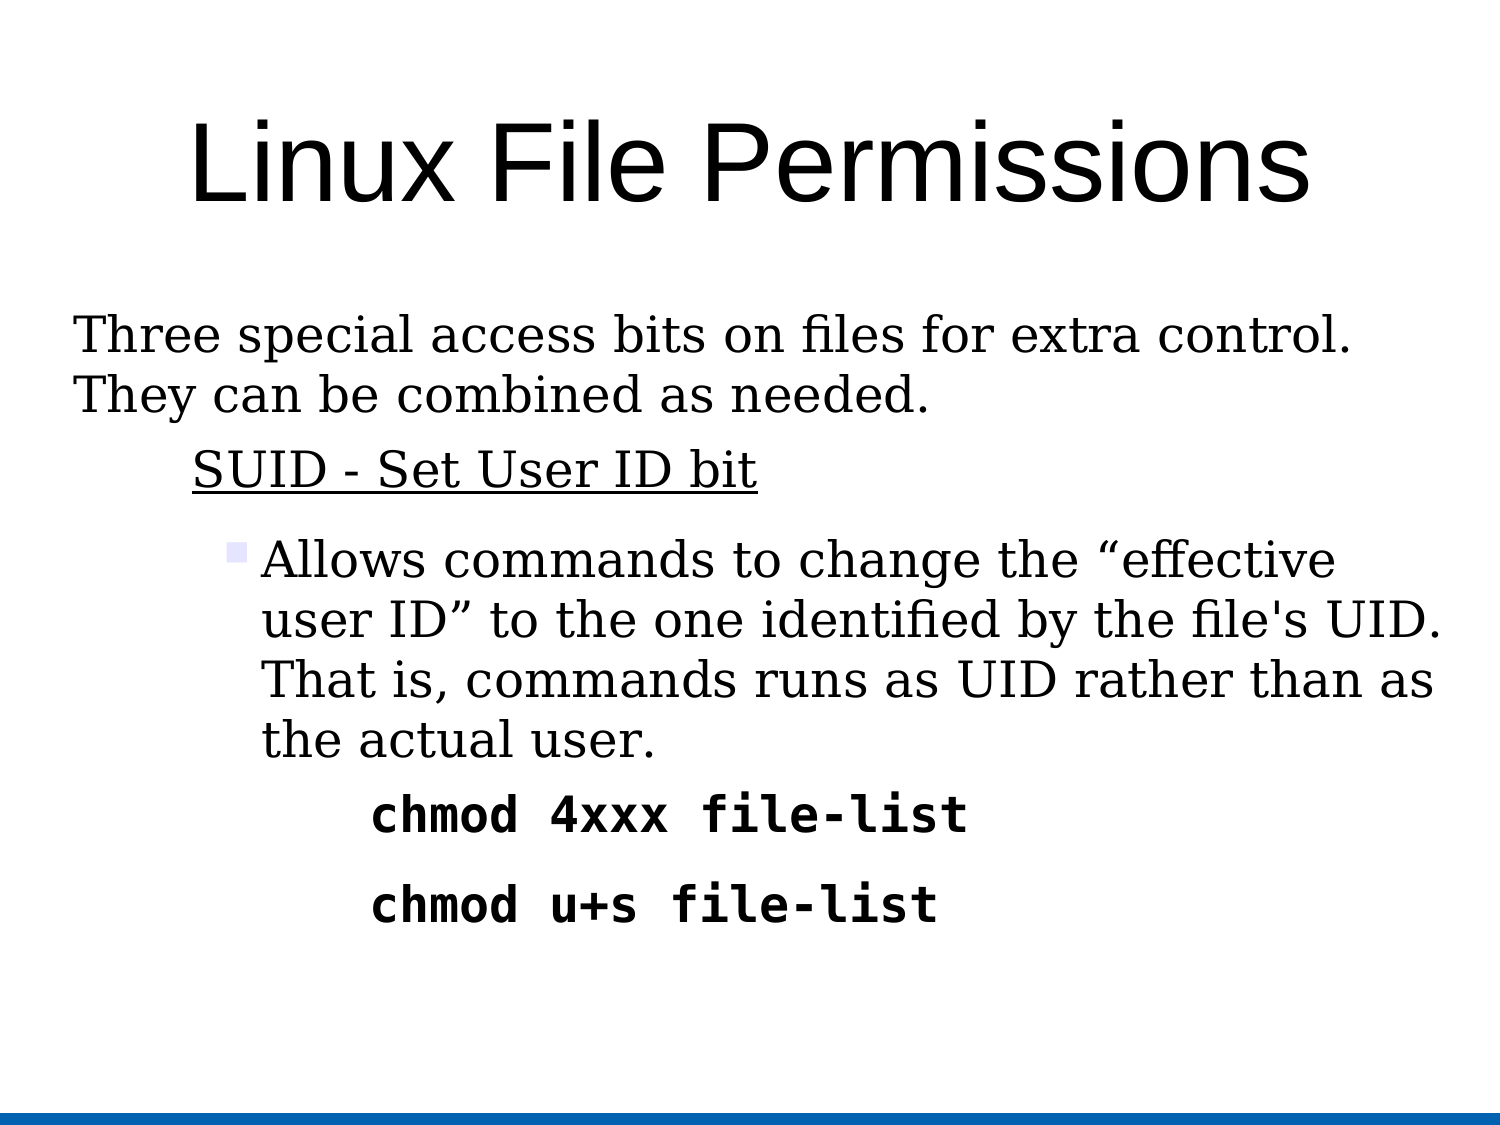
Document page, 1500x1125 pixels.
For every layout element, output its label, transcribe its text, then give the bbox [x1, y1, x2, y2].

title Linux File Permissions [112, 62, 1388, 250]
list Three special access bits on files for extra control. They can be combined as needed. SUID - Set User ID bit Allows commands to change the “effective user ID” to the one identified by the file's UID. That is, commands runs as UID rather than as the actual user. chmod 4xxx file-list chmod u+s file-list [59, 295, 1477, 933]
